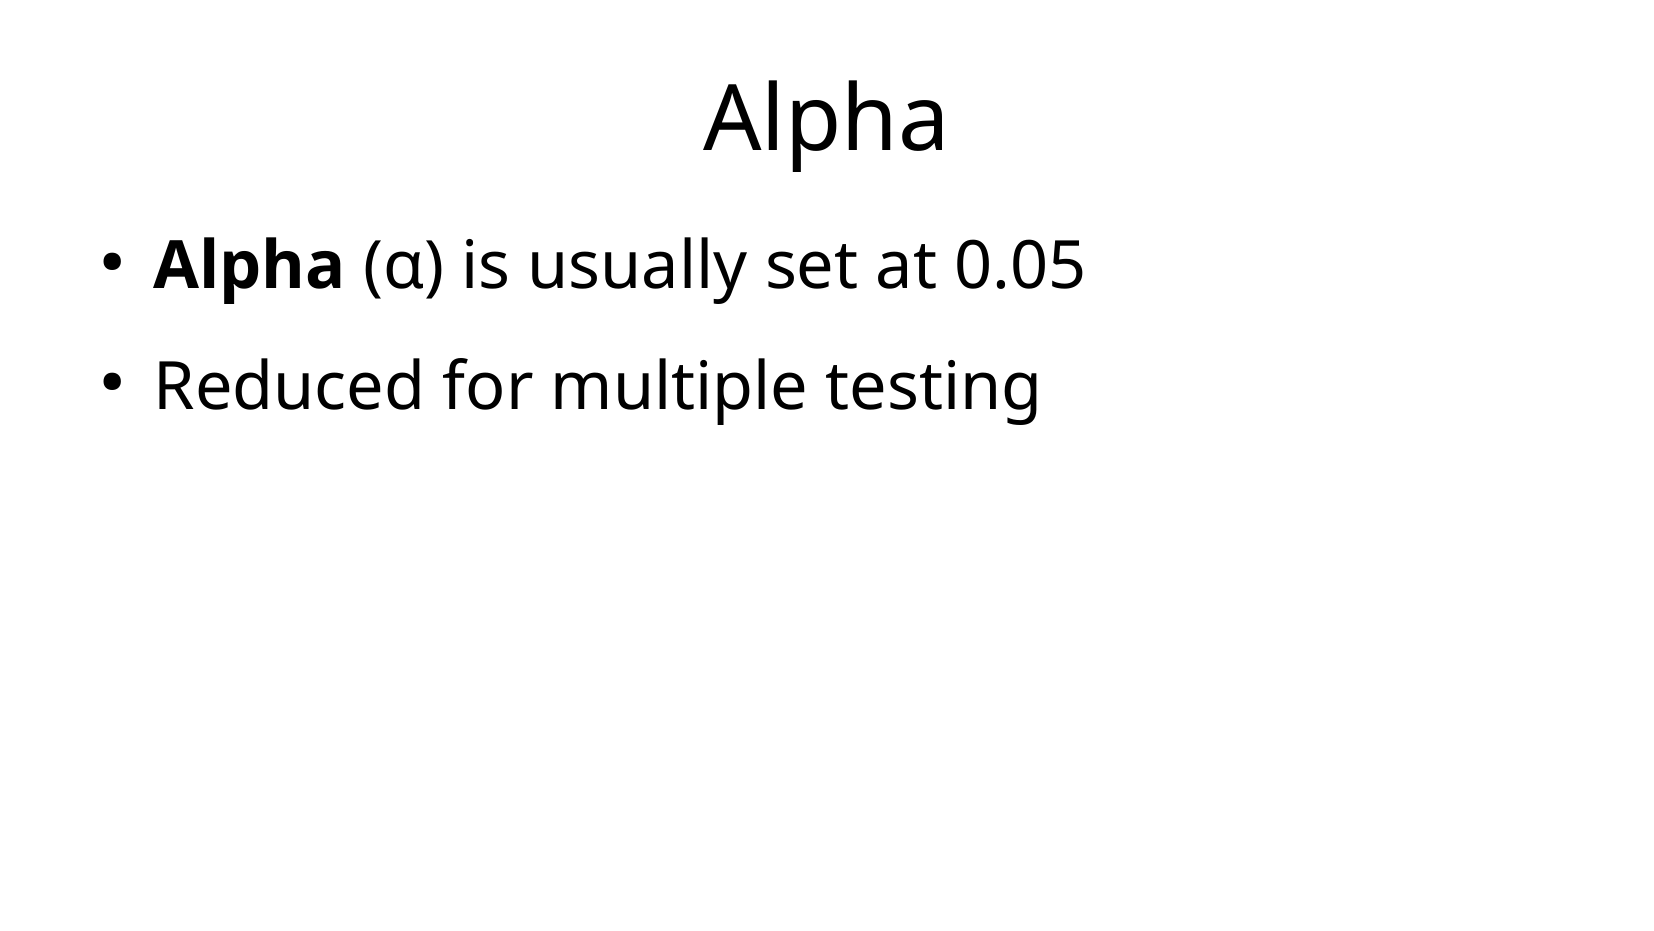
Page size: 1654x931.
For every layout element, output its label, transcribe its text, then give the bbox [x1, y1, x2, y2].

title Alpha [82, 37, 1571, 193]
list Alpha (α) is usually set at 0.05 Reduced for multiple testing [82, 217, 1571, 758]
